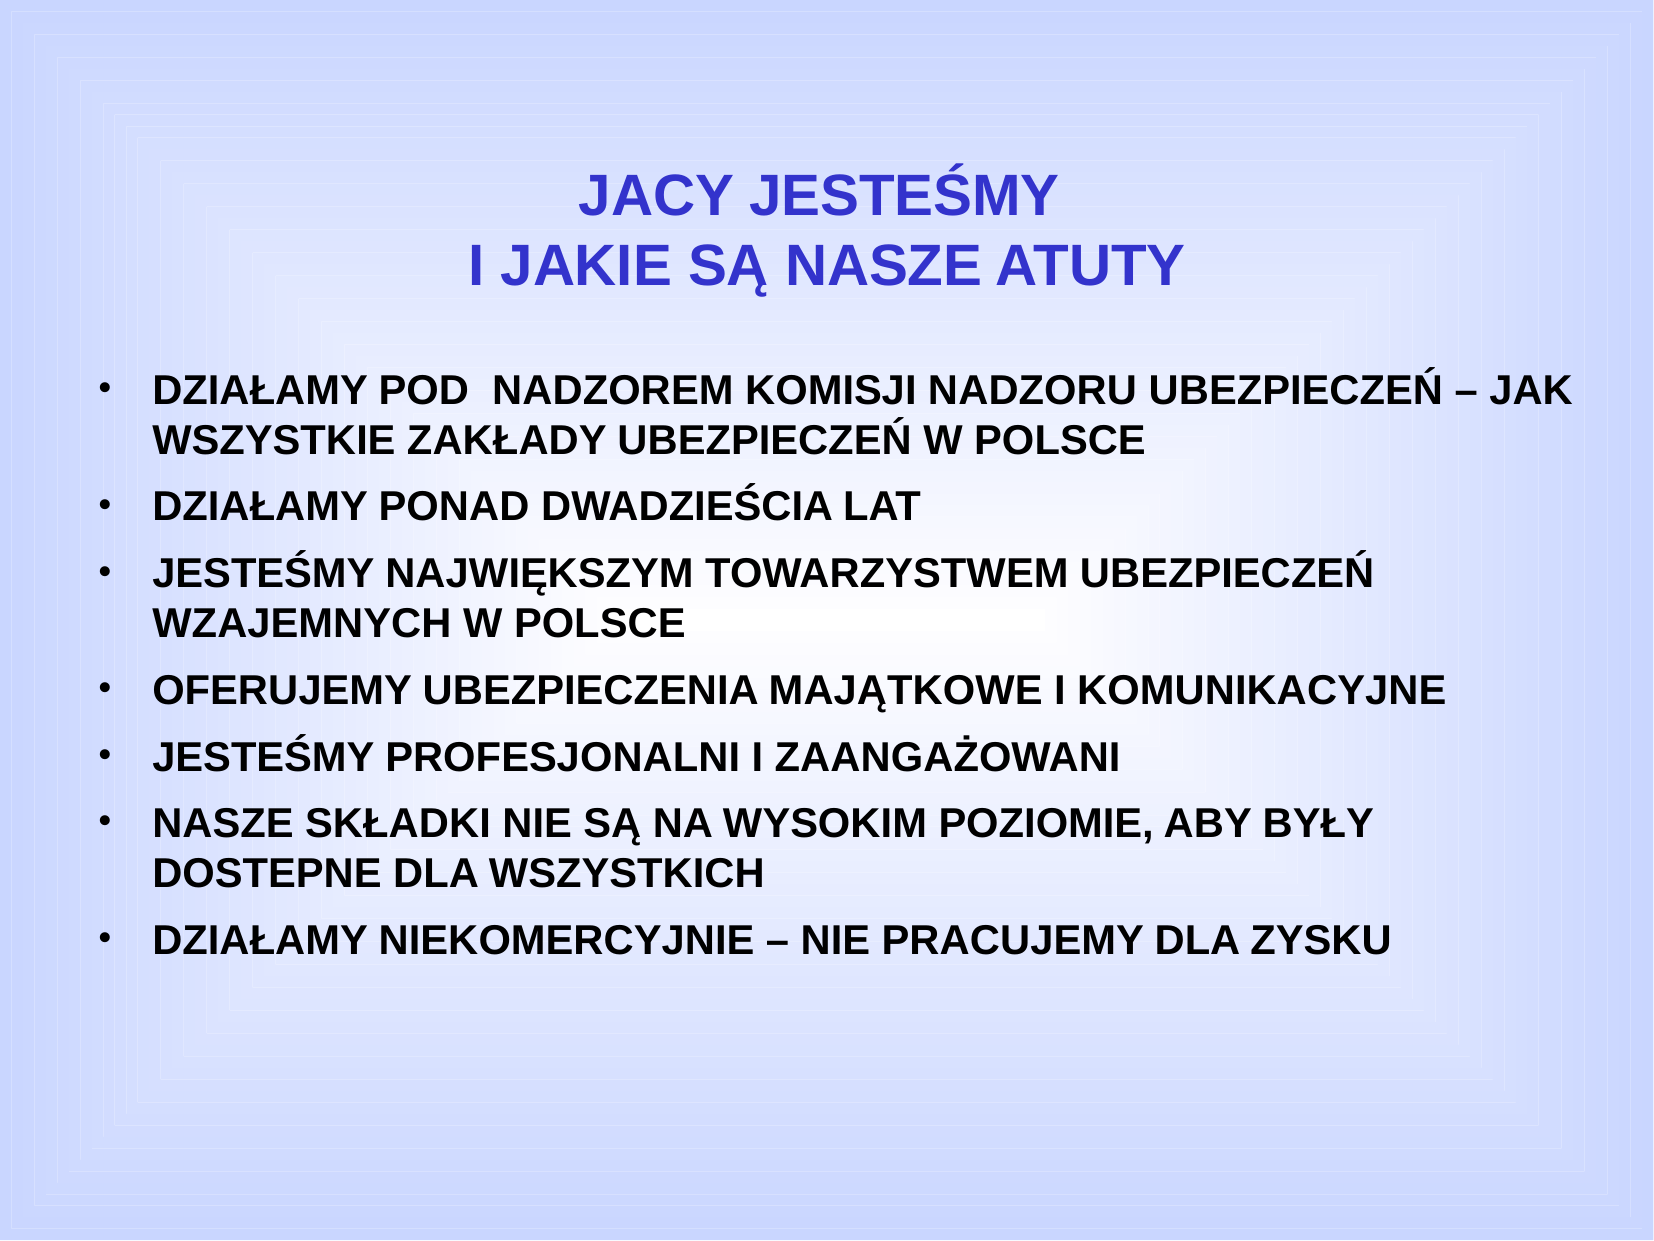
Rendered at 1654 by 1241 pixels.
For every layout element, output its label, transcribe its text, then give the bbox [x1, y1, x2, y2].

title JACY JESTEŚMY I JAKIE SĄ NASZE ATUTY [124, 97, 1530, 357]
text_box DZIAŁAMY POD NADZOREM KOMISJI NADZORU UBEZPIECZEŃ – JAK WSZYSTKIE ZAKŁADY UBEZPIECZEŃ W POLSCE DZIAŁAMY PONAD DWADZIEŚCIA LAT JESTEŚMY NAJWIĘKSZYM TOWARZYSTWEM UBEZPIECZEŃ WZAJEMNYCH W POLSCE OFERUJEMY UBEZPIECZENIA MAJĄTKOWE I KOMUNIKACYJNE JESTEŚMY PROFESJONALNI I ZAANGAŻOWANI NASZE SKŁADKI NIE SĄ NA WYSOKIM POZIOMIE, ABY BYŁY DOSTEPNE DLA WSZYSTKICH DZIAŁAMY NIEKOMERCYJNIE – NIE PRACUJEMY DLA ZYSKU [97, 357, 1586, 1042]
